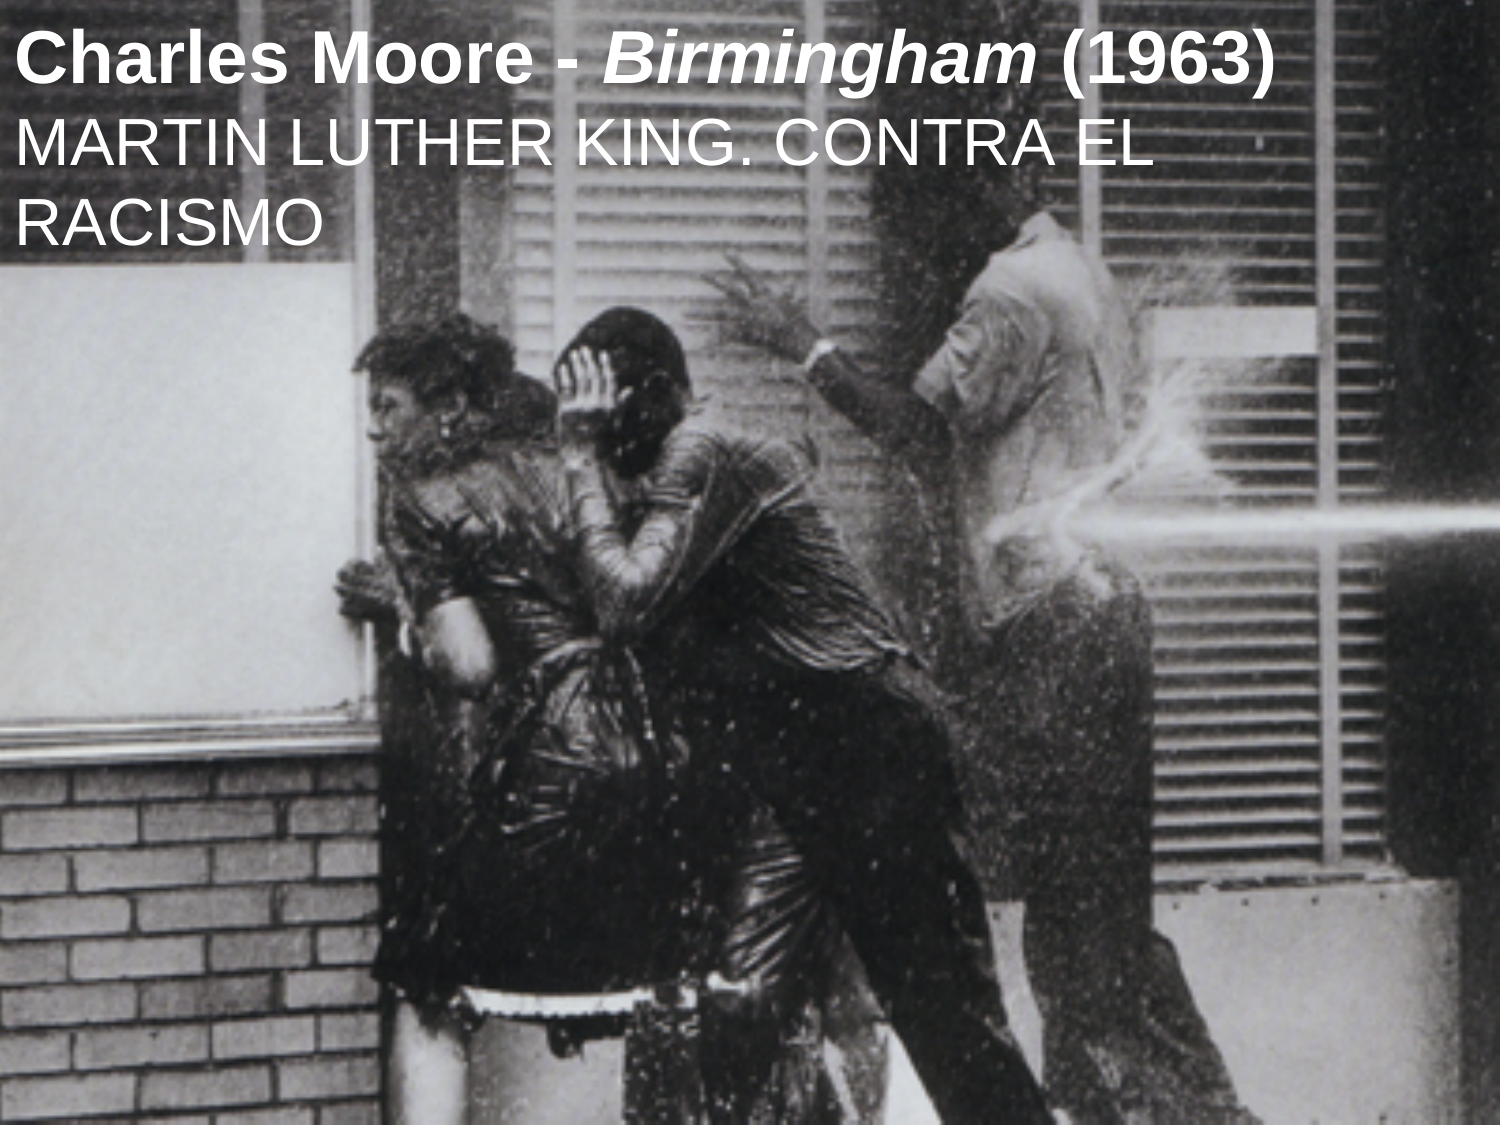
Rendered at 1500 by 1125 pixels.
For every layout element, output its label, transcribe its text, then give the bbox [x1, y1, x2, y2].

text_box Charles Moore - Birmingham (1963) MARTIN LUTHER KING. CONTRA EL RACISMO [0, 1, 1465, 267]
picture [0, 0, 1500, 1125]
